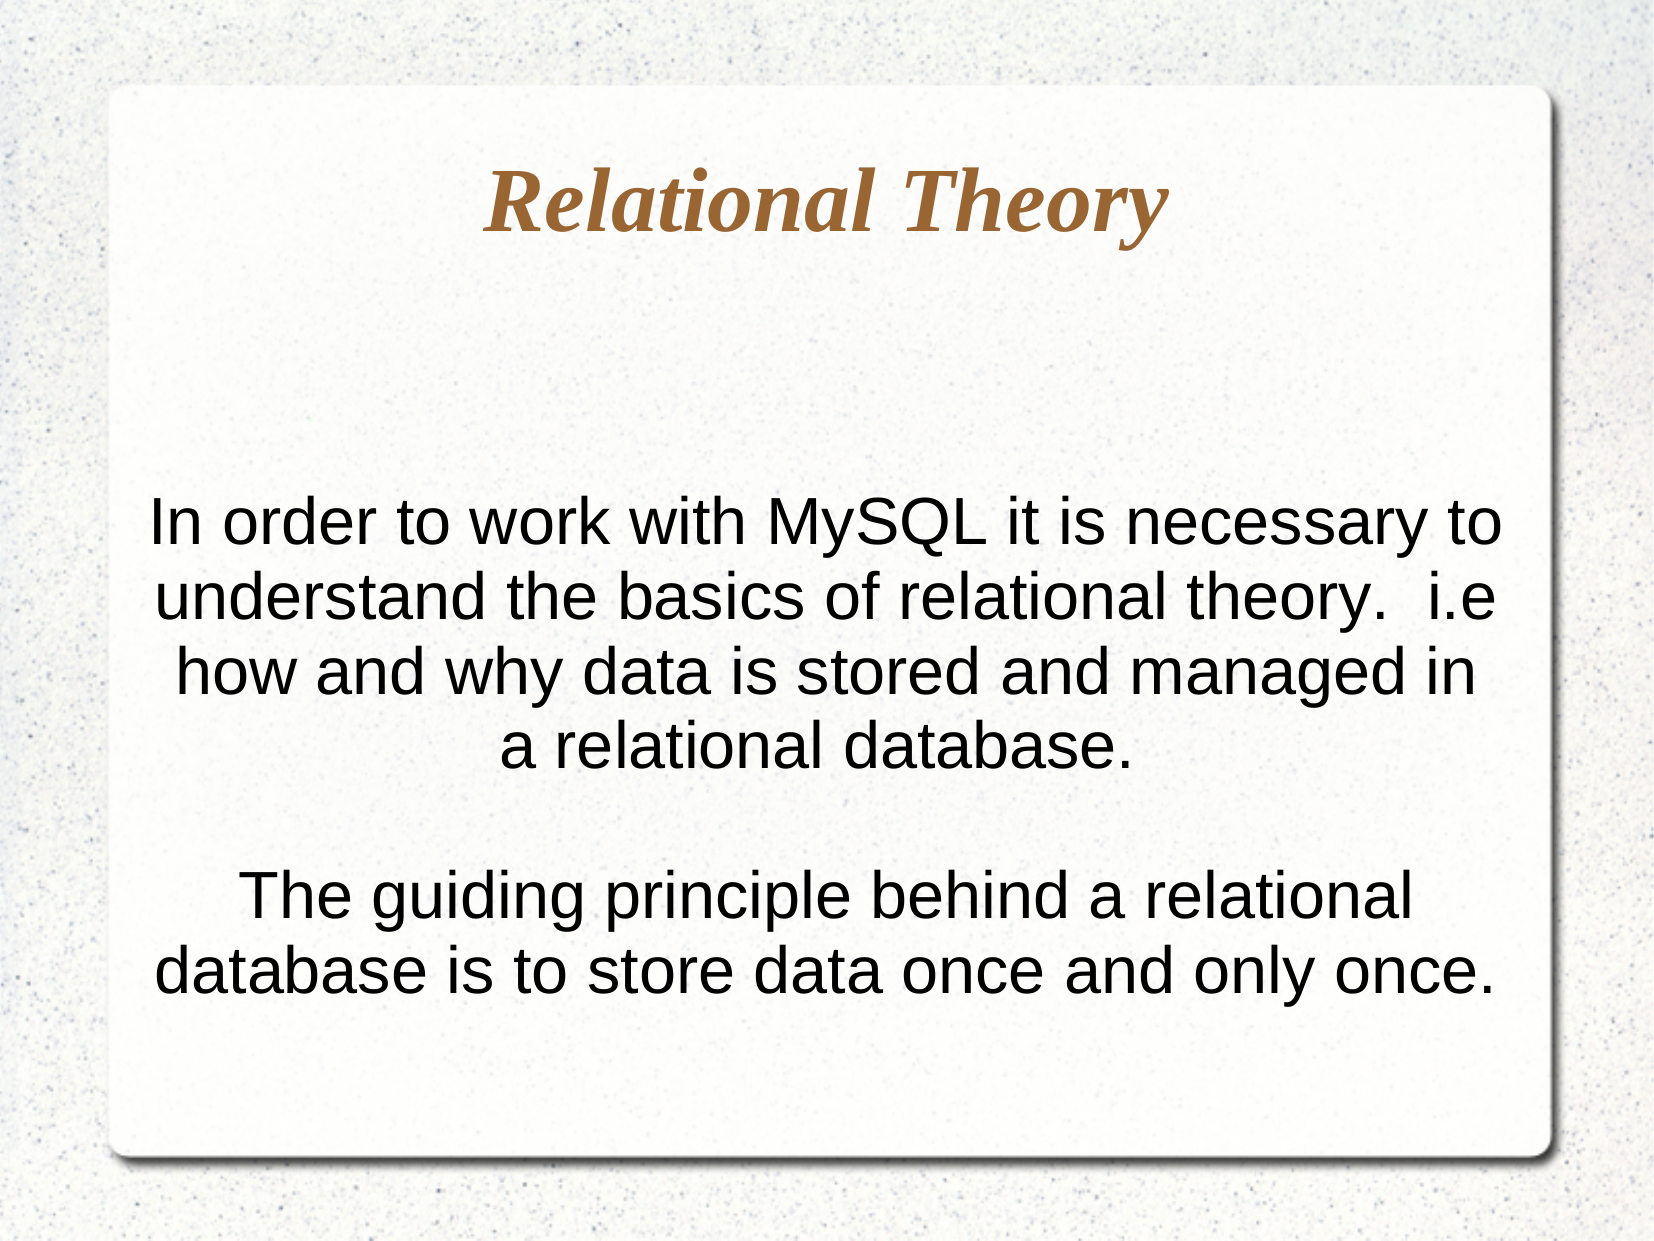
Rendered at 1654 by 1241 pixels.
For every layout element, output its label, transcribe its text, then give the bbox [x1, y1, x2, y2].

subtitle In order to work with MySQL it is necessary to understand the basics of relational theory. i.e how and why data is stored and managed in a relational database. The guiding principle behind a relational database is to store data once and only once. [147, 343, 1506, 1148]
title Relational Theory [118, 104, 1536, 297]
picture [0, 0, 1654, 1241]
